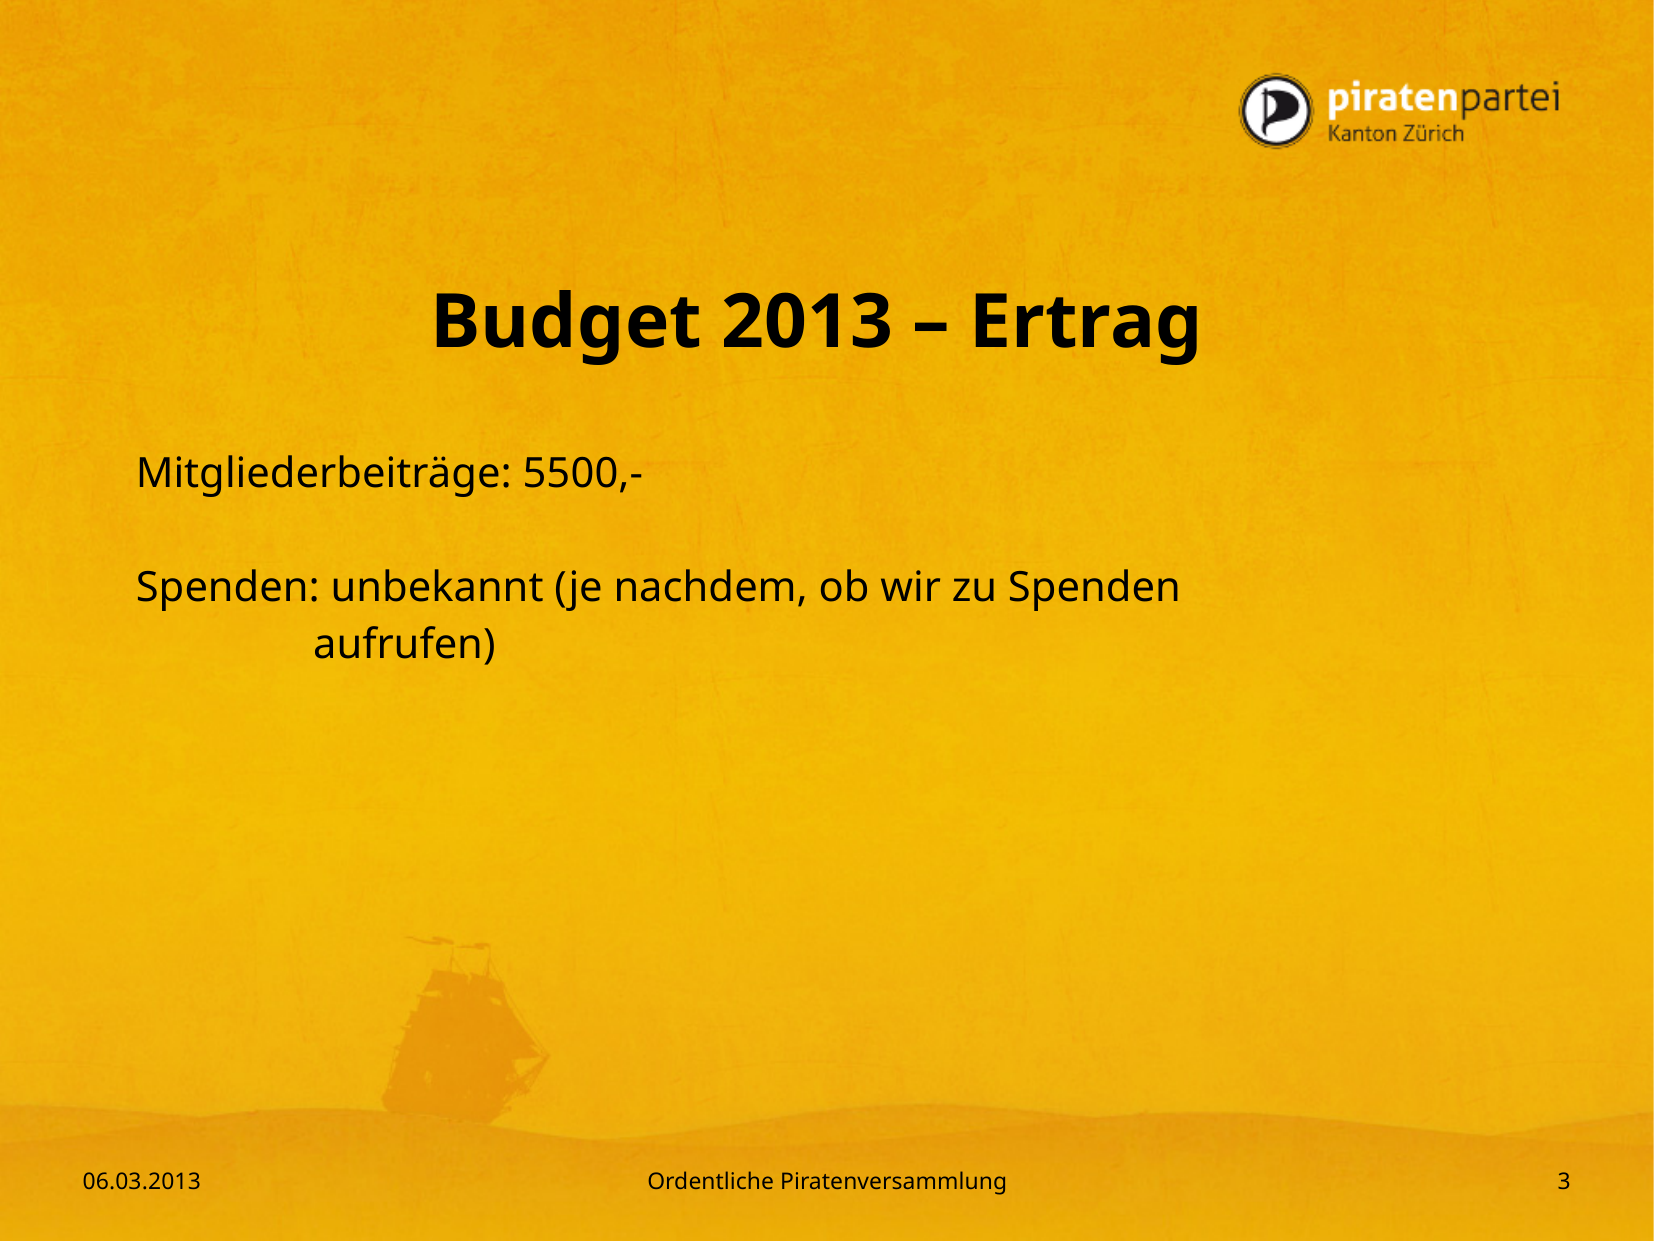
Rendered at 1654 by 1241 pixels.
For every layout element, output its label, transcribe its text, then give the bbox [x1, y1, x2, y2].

picture [0, 0, 1654, 1241]
list Mitgliederbeiträge: 5500,- Spenden: unbekannt (je nachdem, ob wir zu Spenden aufrufen) [135, 442, 1329, 1093]
title Budget 2013 – Ertrag [82, 222, 1571, 415]
